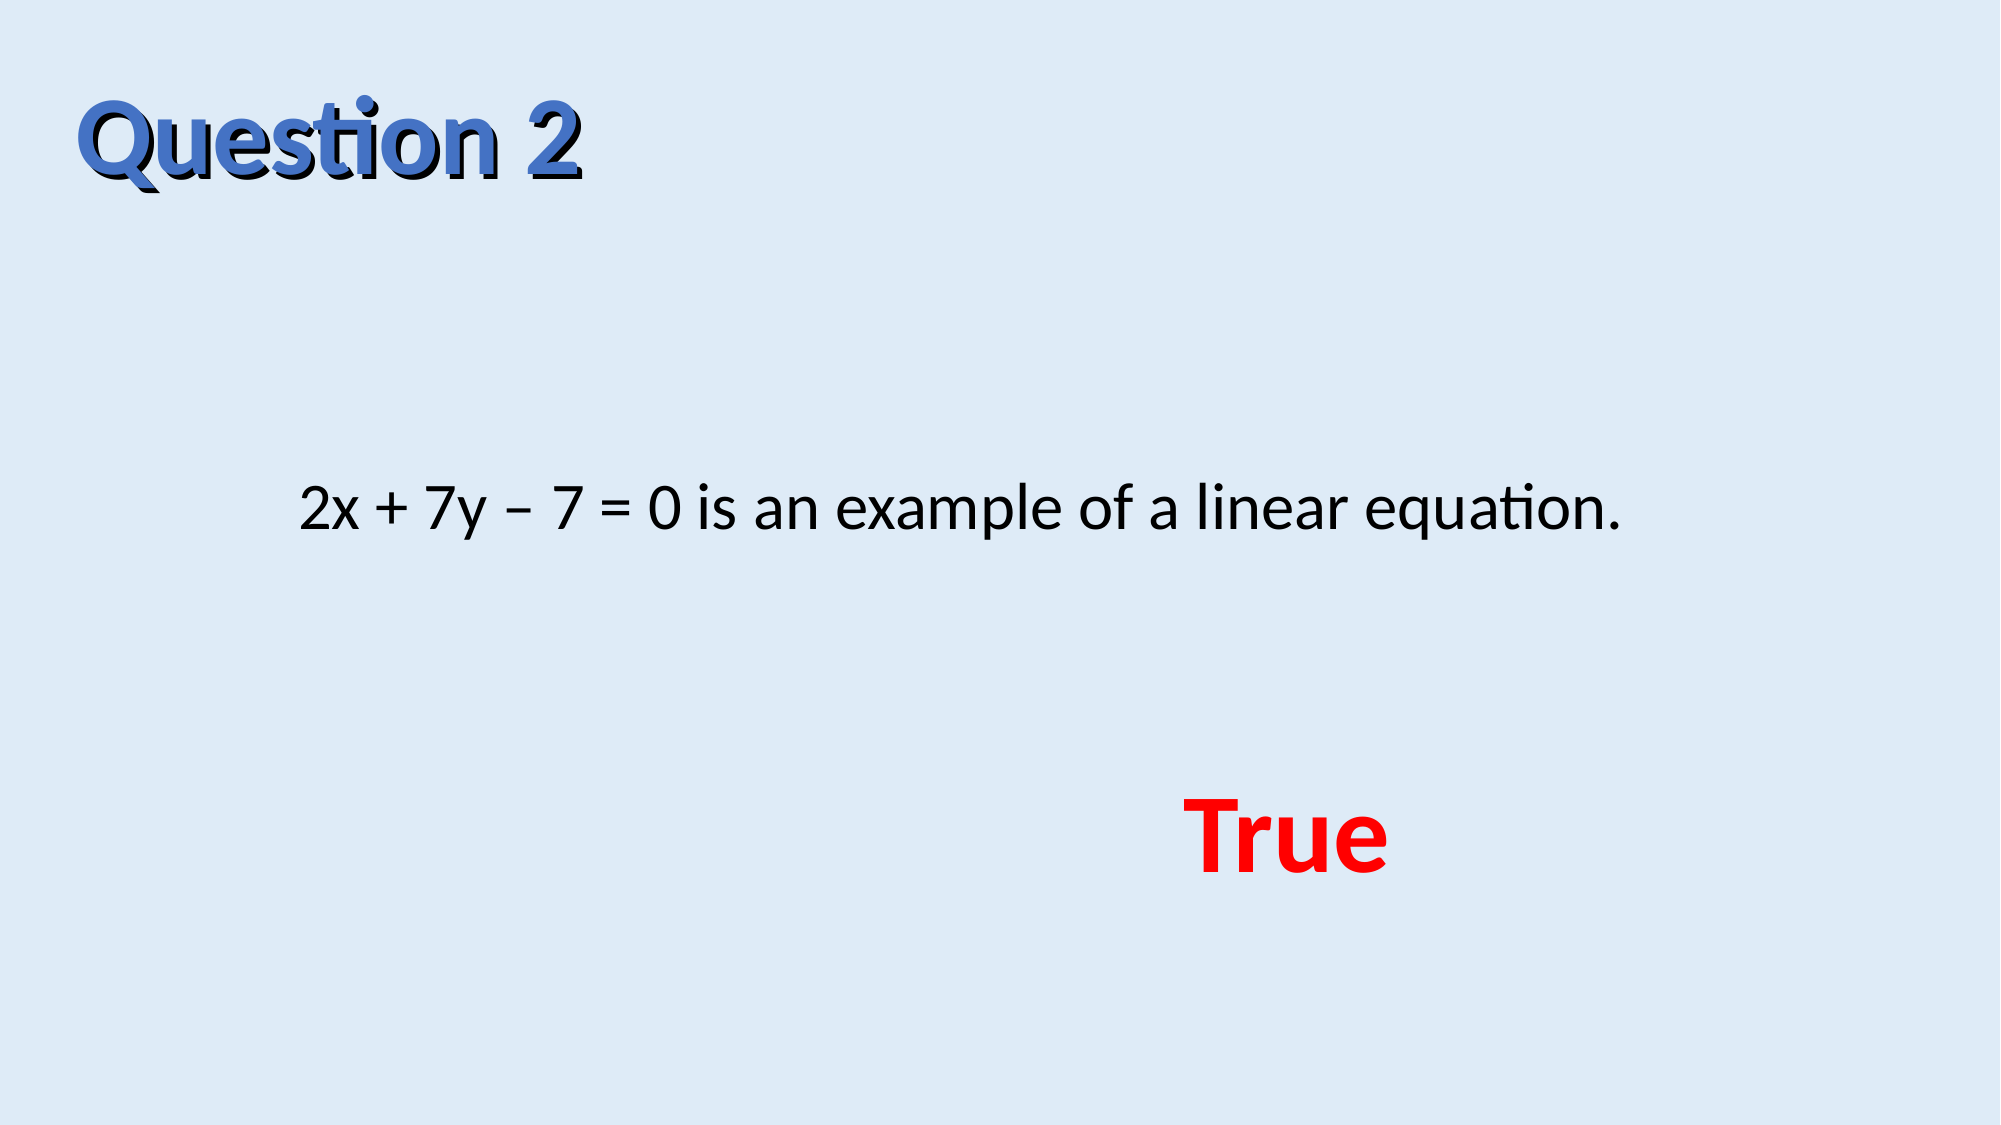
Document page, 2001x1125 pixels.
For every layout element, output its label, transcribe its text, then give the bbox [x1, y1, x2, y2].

text_box Question 2 [60, 55, 597, 205]
text_box 2x + 7y – 7 = 0 is an example of a linear equation. [283, 455, 1666, 551]
text_box True [1169, 752, 1406, 902]
